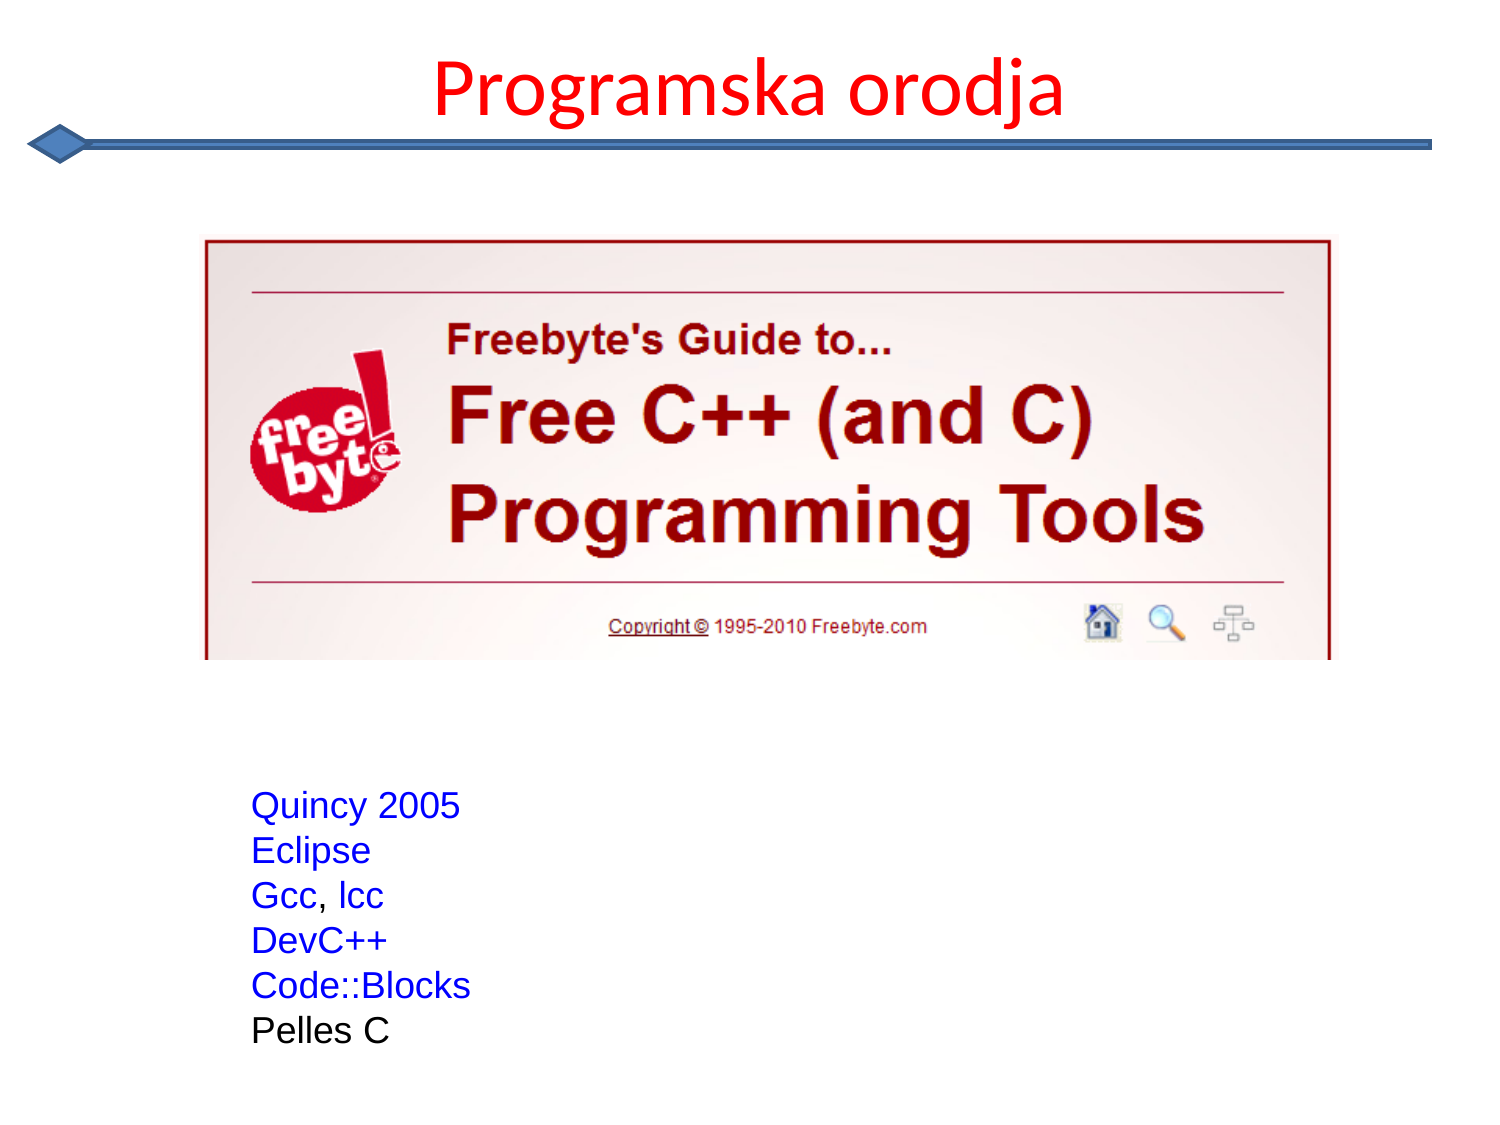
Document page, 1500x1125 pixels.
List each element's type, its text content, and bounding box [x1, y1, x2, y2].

picture [199, 234, 1339, 660]
title Programska orodja [75, 23, 1426, 141]
text_box Quincy 2005 Eclipse Gcc, lcc DevC++ Code::Blocks Pelles C [235, 773, 487, 1059]
